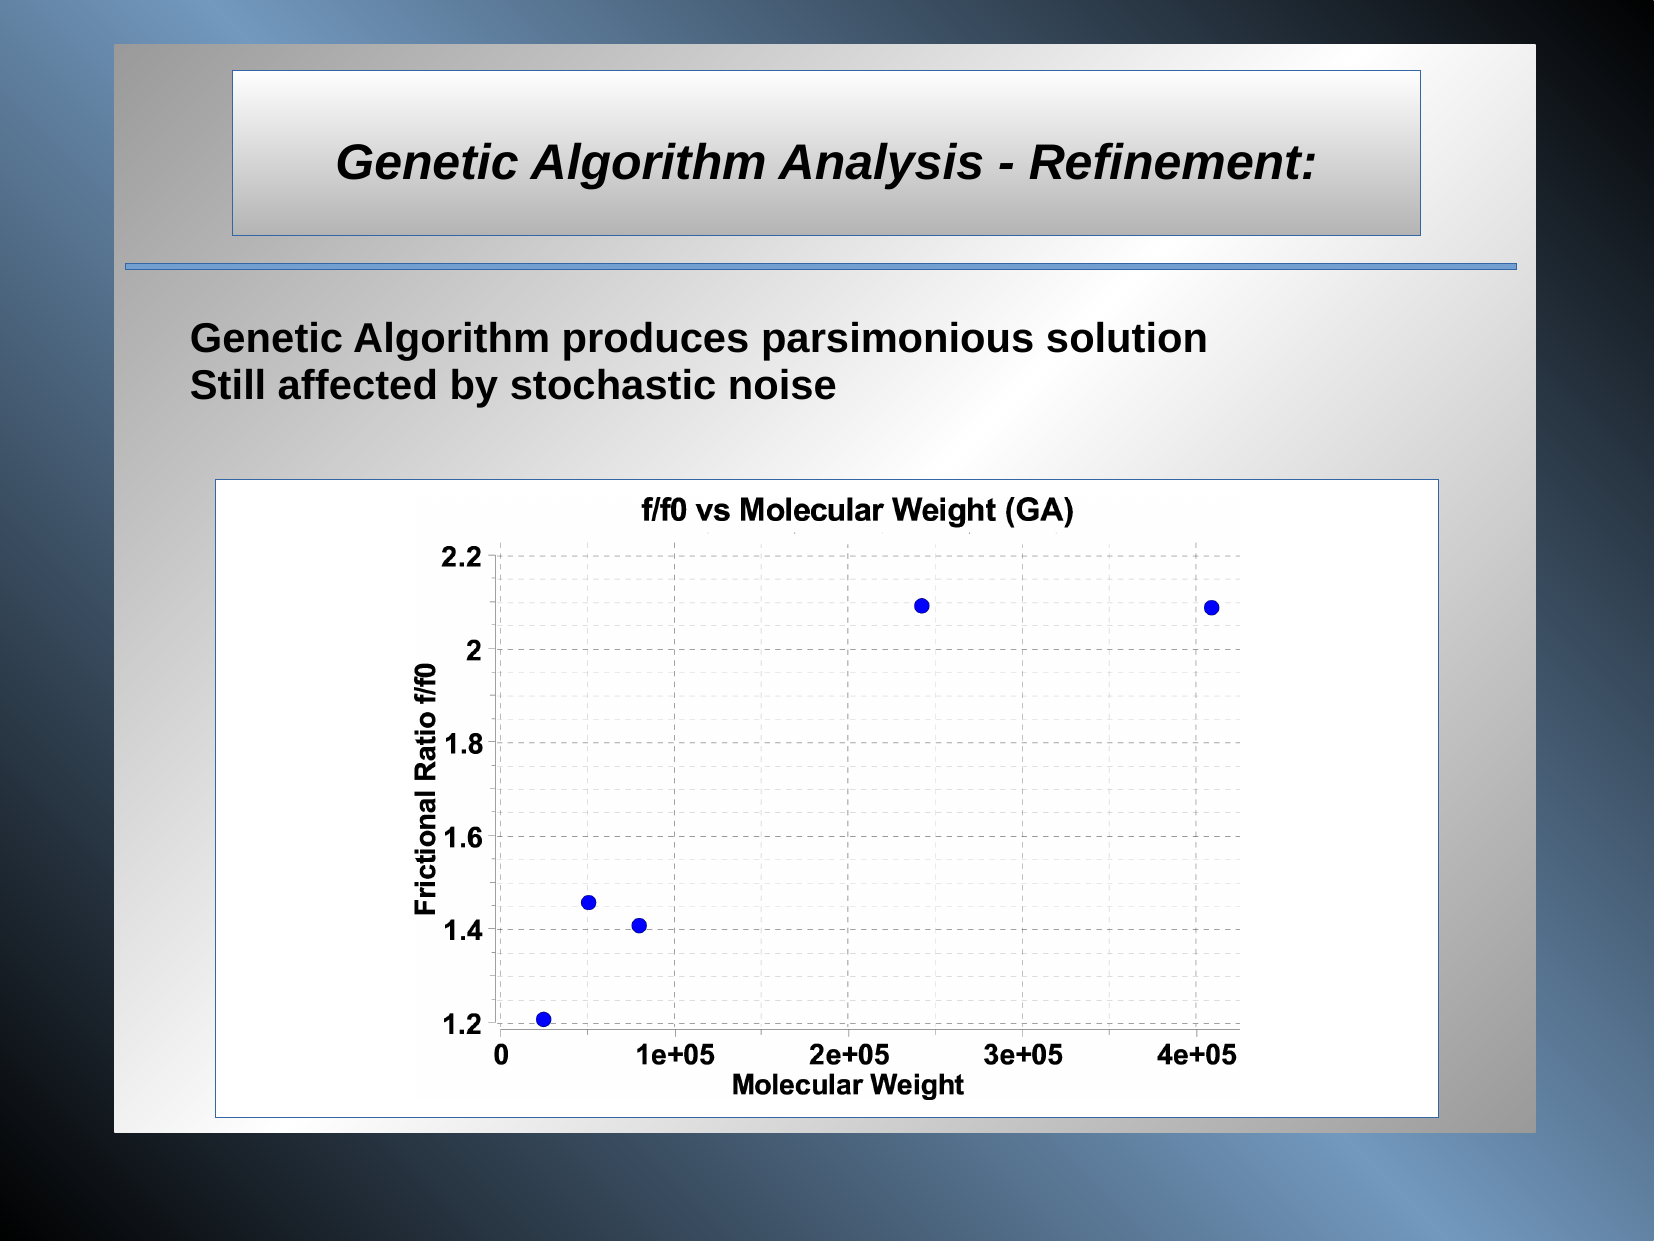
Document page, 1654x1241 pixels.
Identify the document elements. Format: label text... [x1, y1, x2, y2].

text_box Genetic Algorithm Analysis - Refinement: [246, 127, 1407, 198]
text_box [232, 70, 1421, 236]
text_box [215, 479, 1439, 1118]
text_box Genetic Algorithm produces parsimonious solution Still affected by stochastic noise [137, 307, 1491, 416]
picture [414, 497, 1240, 1100]
text_box [125, 263, 1517, 270]
